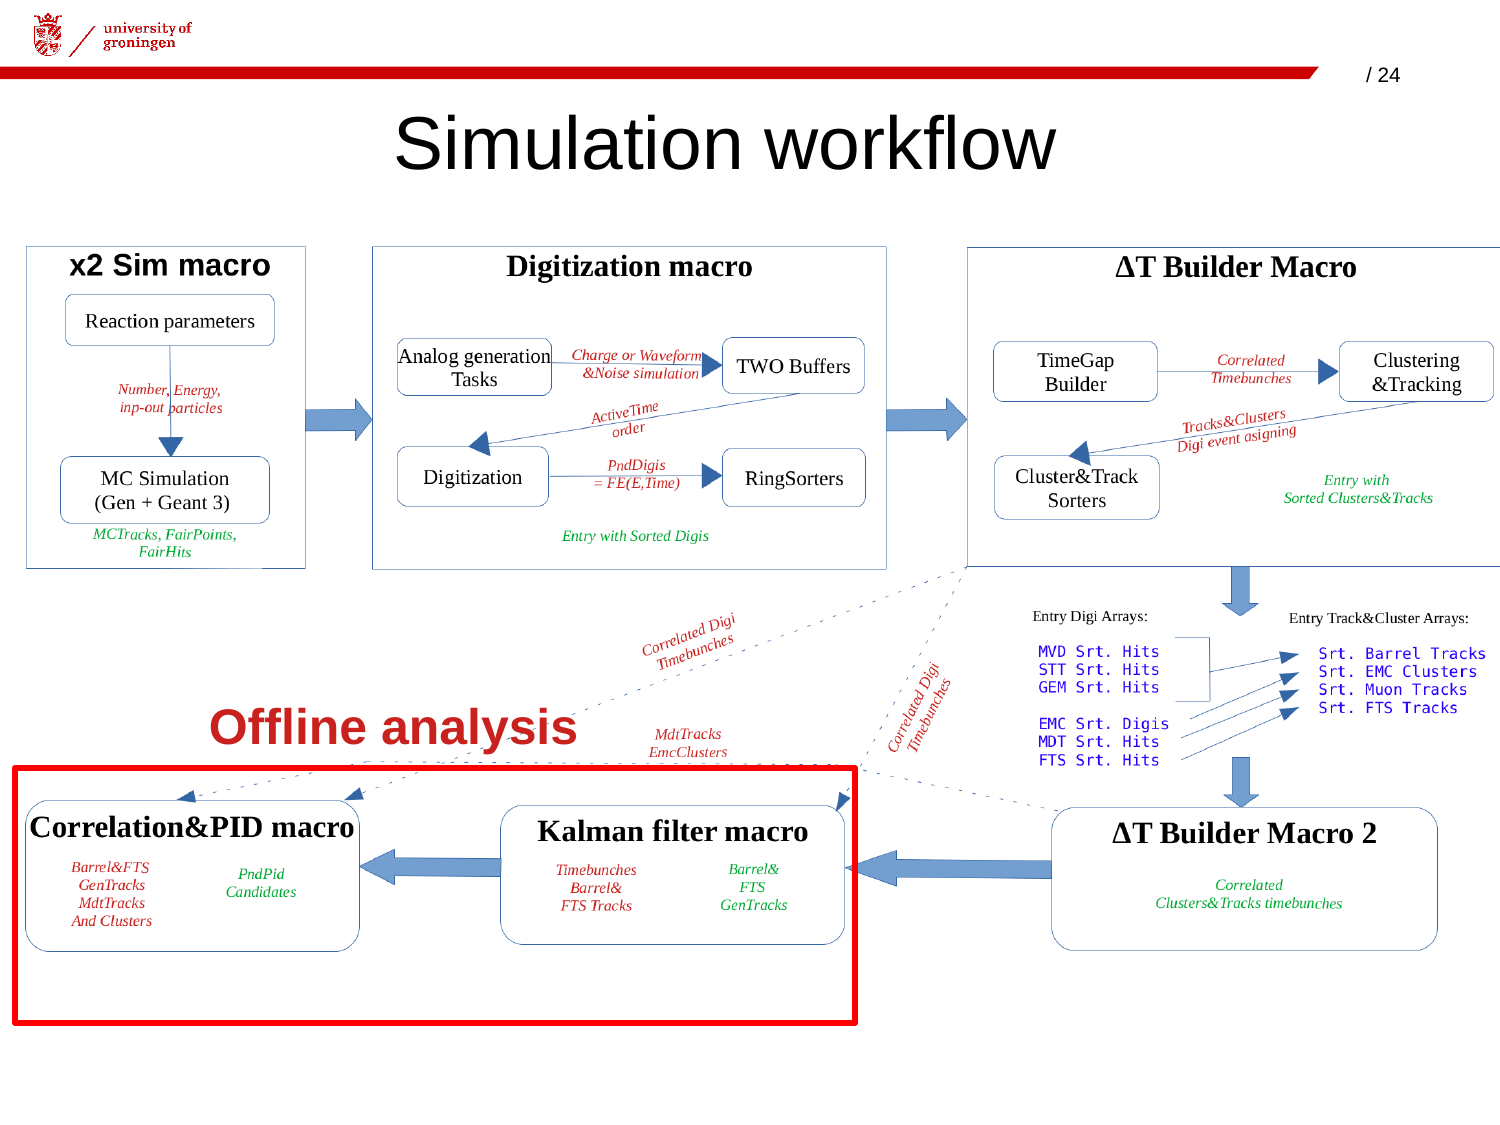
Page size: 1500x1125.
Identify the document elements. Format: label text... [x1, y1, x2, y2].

picture [34, 13, 192, 57]
title Simulation workflow [0, 74, 1417, 205]
text_box / 1 [1351, 55, 1487, 94]
text_box Offline analysis [194, 692, 676, 931]
picture [18, 771, 852, 959]
picture [15, 240, 1500, 959]
